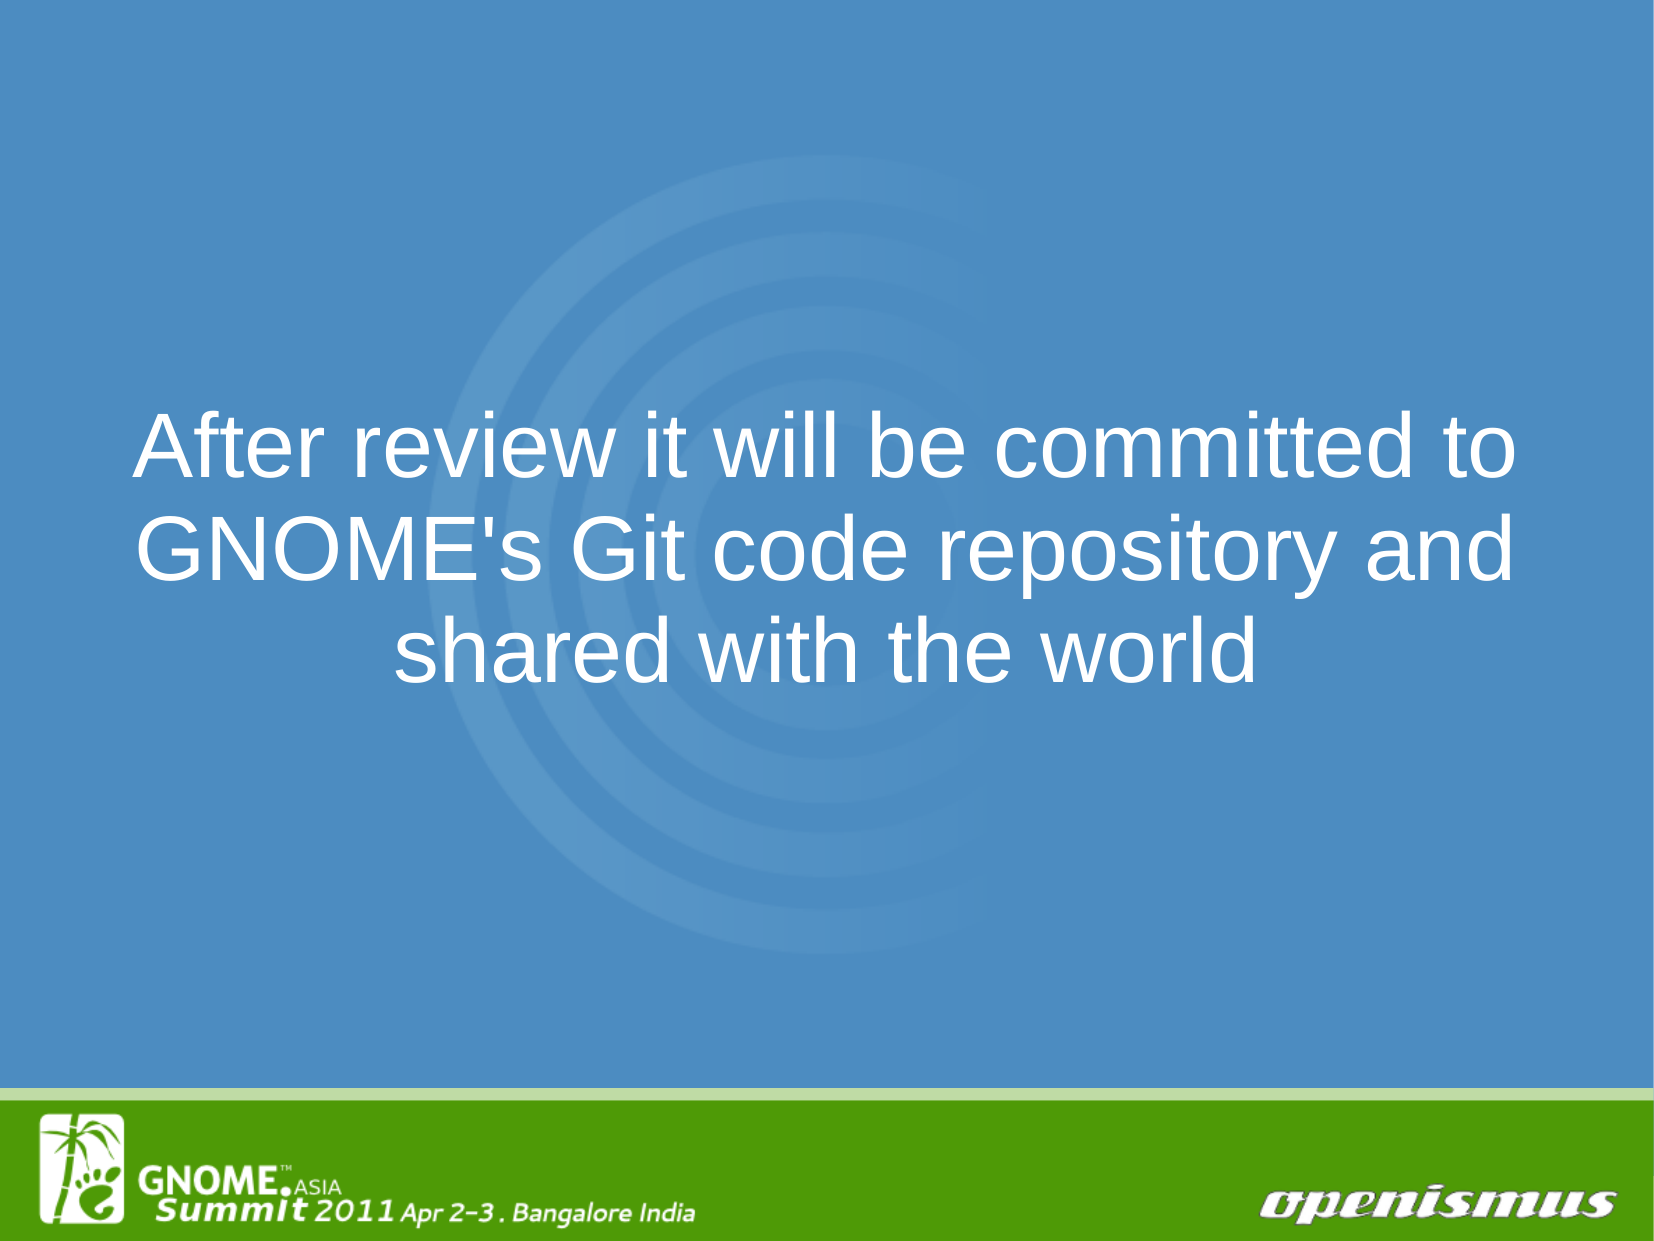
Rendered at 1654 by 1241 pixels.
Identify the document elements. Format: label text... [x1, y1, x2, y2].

picture [0, 0, 1654, 1241]
title After review it will be committed to GNOME's Git code repository and shared with the world [82, 394, 1571, 703]
